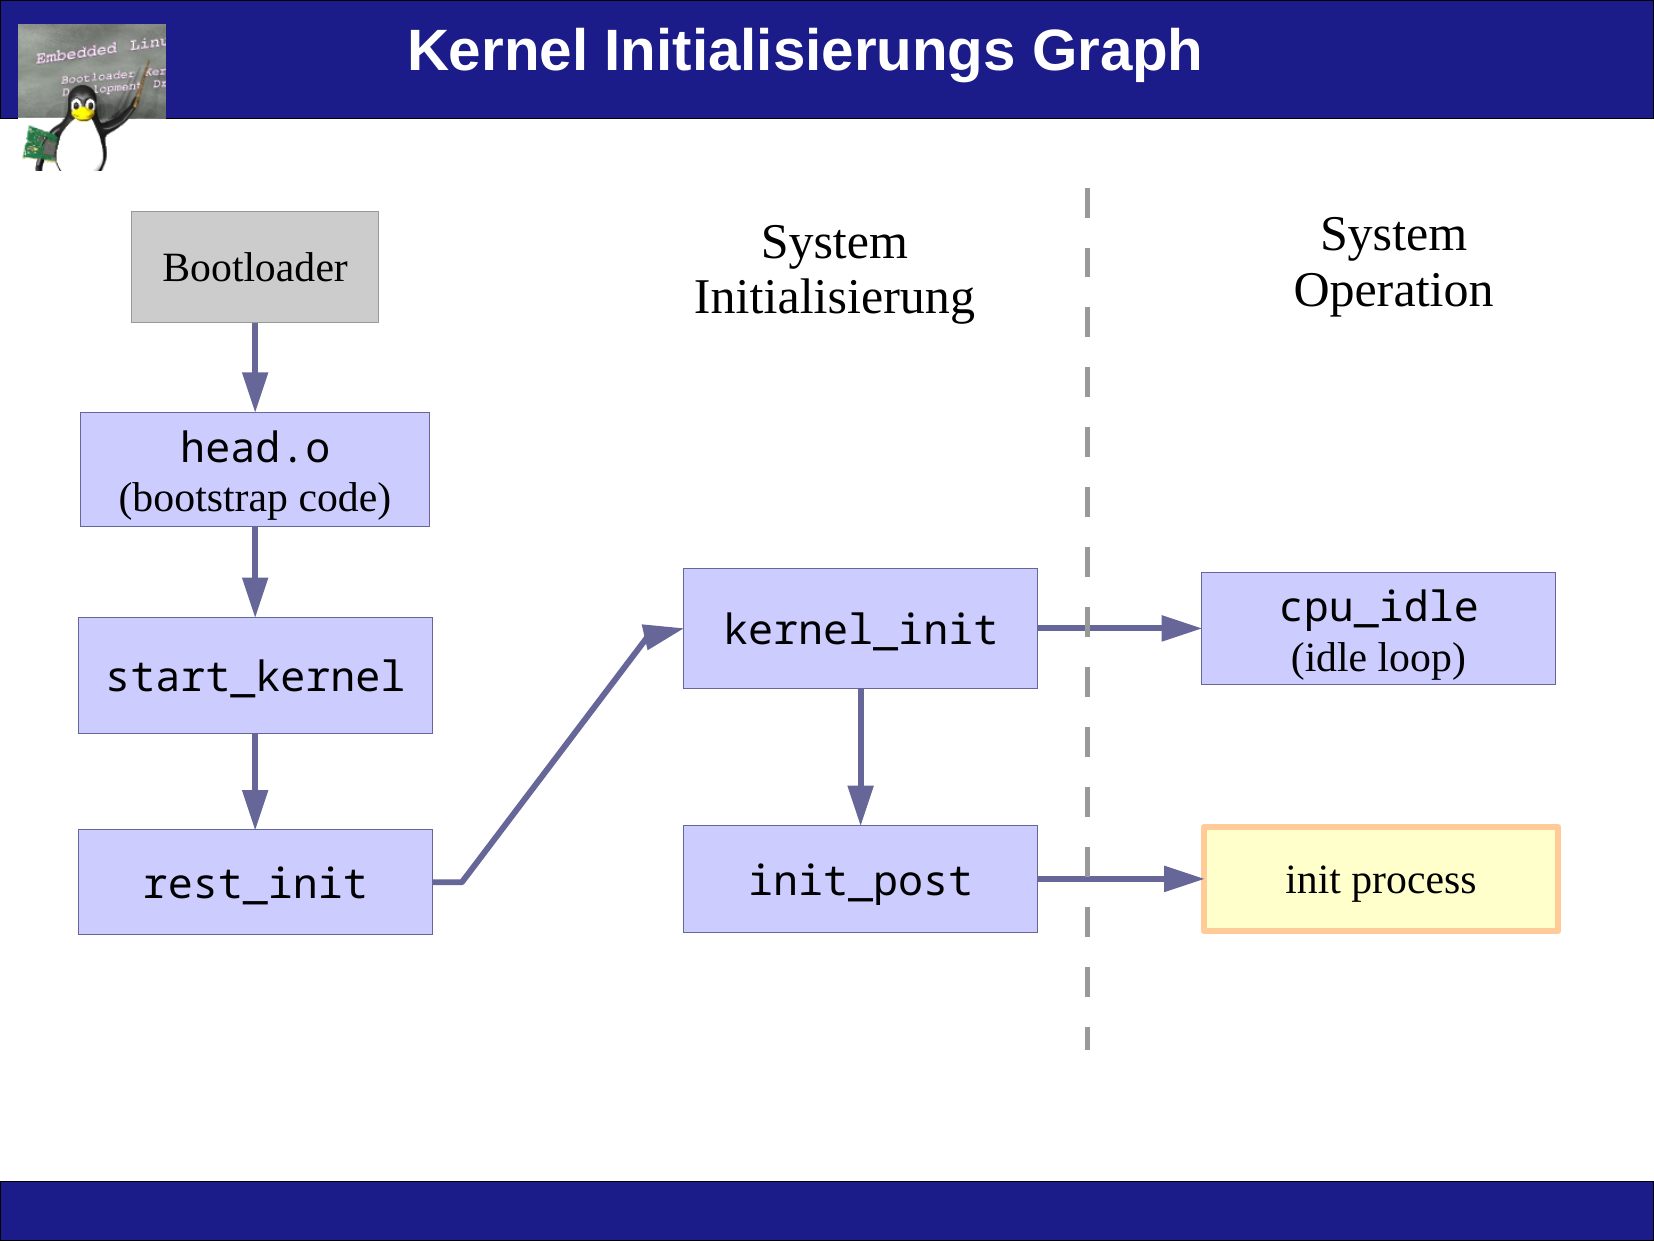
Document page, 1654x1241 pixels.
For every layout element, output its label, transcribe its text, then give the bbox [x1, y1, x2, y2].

title Kernel Initialisierungs Graph [60, 0, 1551, 101]
text_box cpu_idle (idle loop) [1201, 572, 1556, 685]
text_box start_kernel [78, 617, 433, 734]
text_box init_post [683, 825, 1038, 933]
text_box head.o (bootstrap code) [80, 412, 430, 527]
text_box kernel_init [683, 568, 1038, 689]
text_box System Initialisierung [679, 206, 1004, 355]
text_box Bootloader [131, 211, 379, 323]
picture [18, 24, 166, 171]
text_box init process [1204, 826, 1559, 932]
text_box rest_init [78, 829, 433, 935]
text_box System Operation [1278, 198, 1542, 348]
